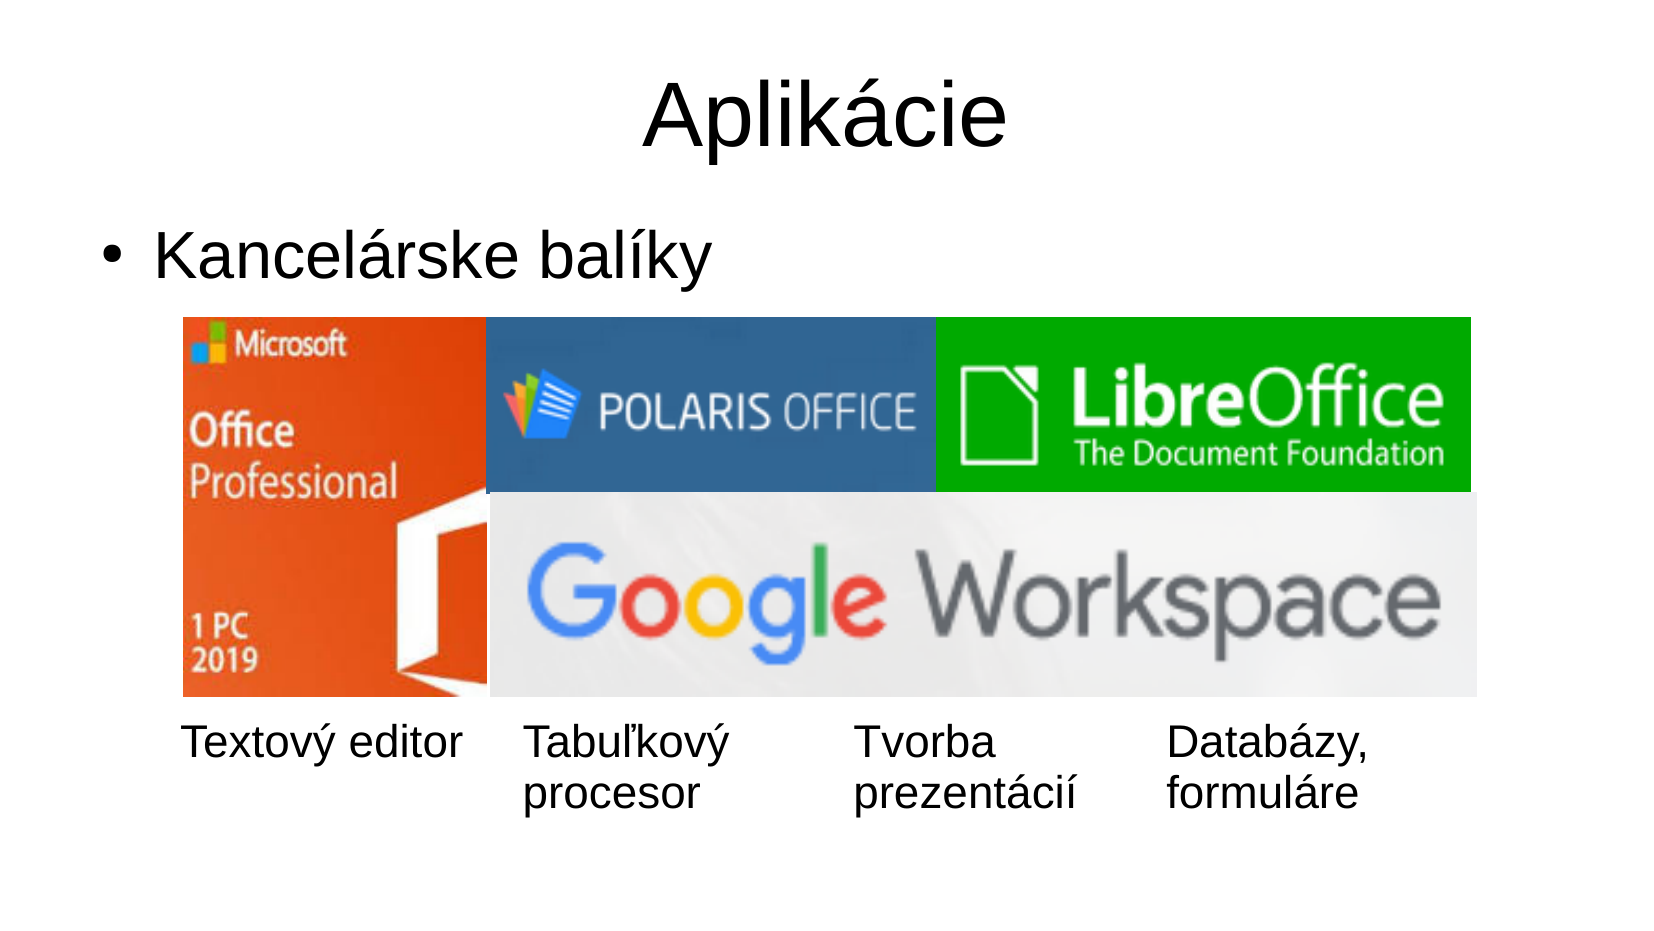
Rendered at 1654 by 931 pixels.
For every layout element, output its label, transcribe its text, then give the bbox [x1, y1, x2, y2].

picture [183, 317, 1477, 697]
text_box Textový editor [165, 708, 485, 780]
title Aplikácie [82, 37, 1571, 193]
text_box Tabuľkový procesor [507, 708, 827, 827]
text_box Tvorba prezentácií [838, 708, 1151, 827]
list Kancelárske balíky [82, 217, 1571, 758]
text_box Databázy, formuláre [1151, 708, 1471, 827]
